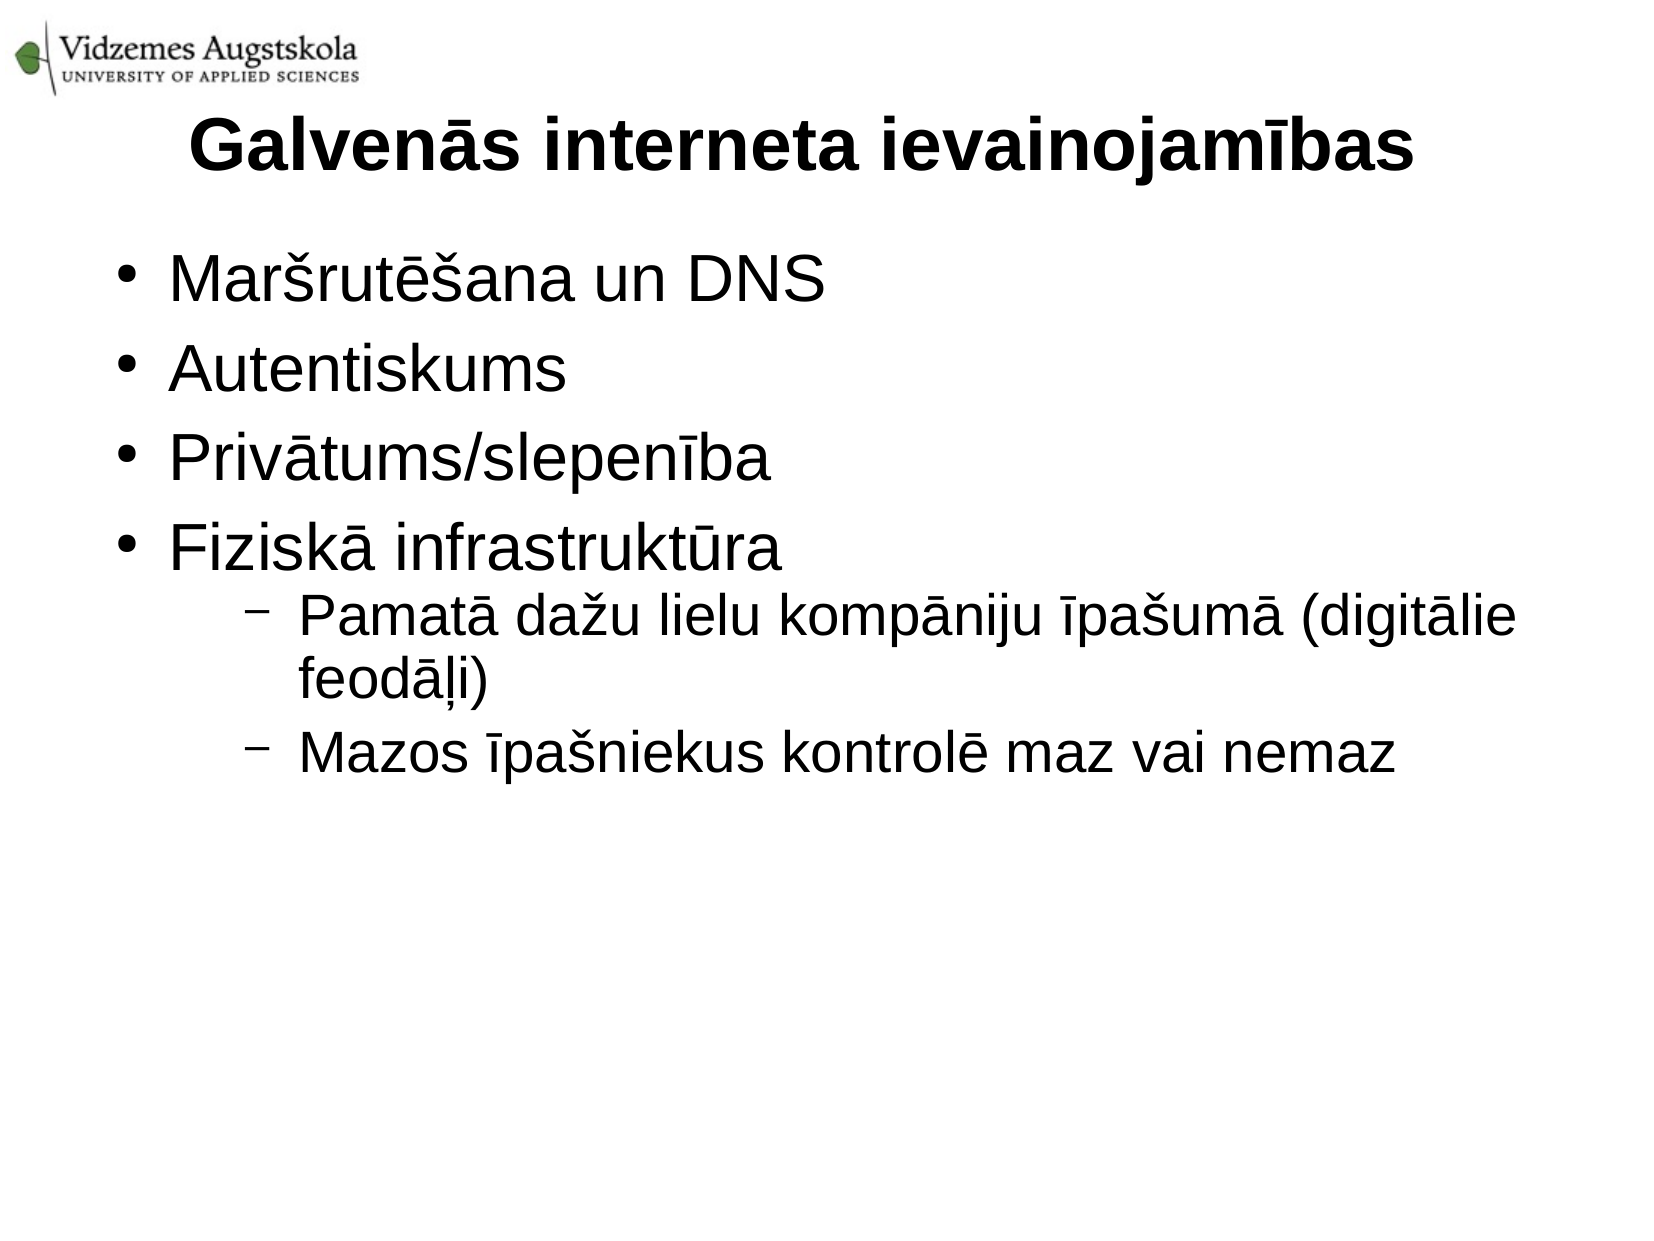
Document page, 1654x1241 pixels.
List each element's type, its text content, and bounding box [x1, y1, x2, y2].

picture [5, 2, 368, 113]
list Maršrutēšana un DNS Autentiskums Privātums/slepenība Fiziskā infrastruktūra Pamatā dažu lielu kompāniju īpašumā (digitālie feodāļi) Mazos īpašniekus kontrolē maz vai nemaz [82, 236, 1569, 1107]
title Galvenās interneta ievainojamības [94, 96, 1512, 195]
